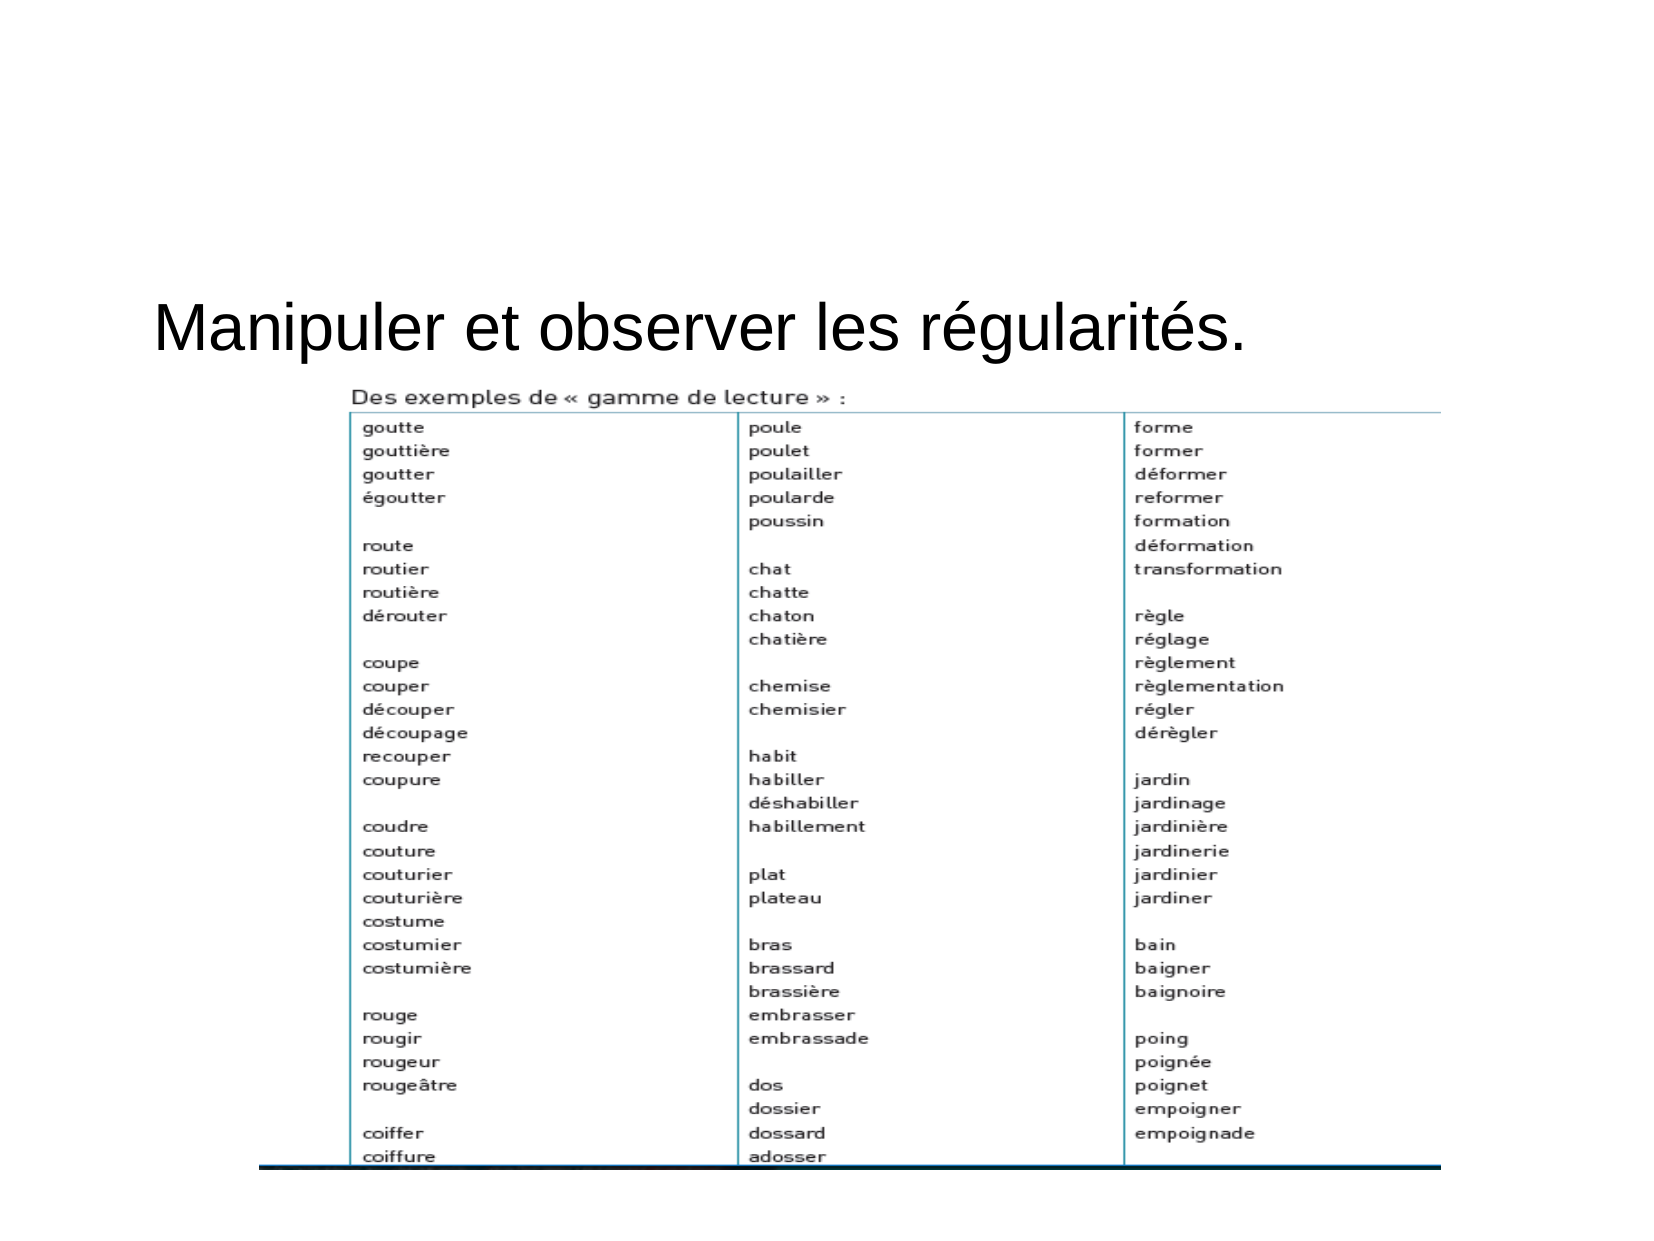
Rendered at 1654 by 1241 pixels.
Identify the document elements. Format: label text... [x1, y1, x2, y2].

picture [259, 377, 1441, 1170]
list Manipuler et observer les régularités. [82, 290, 1571, 1010]
